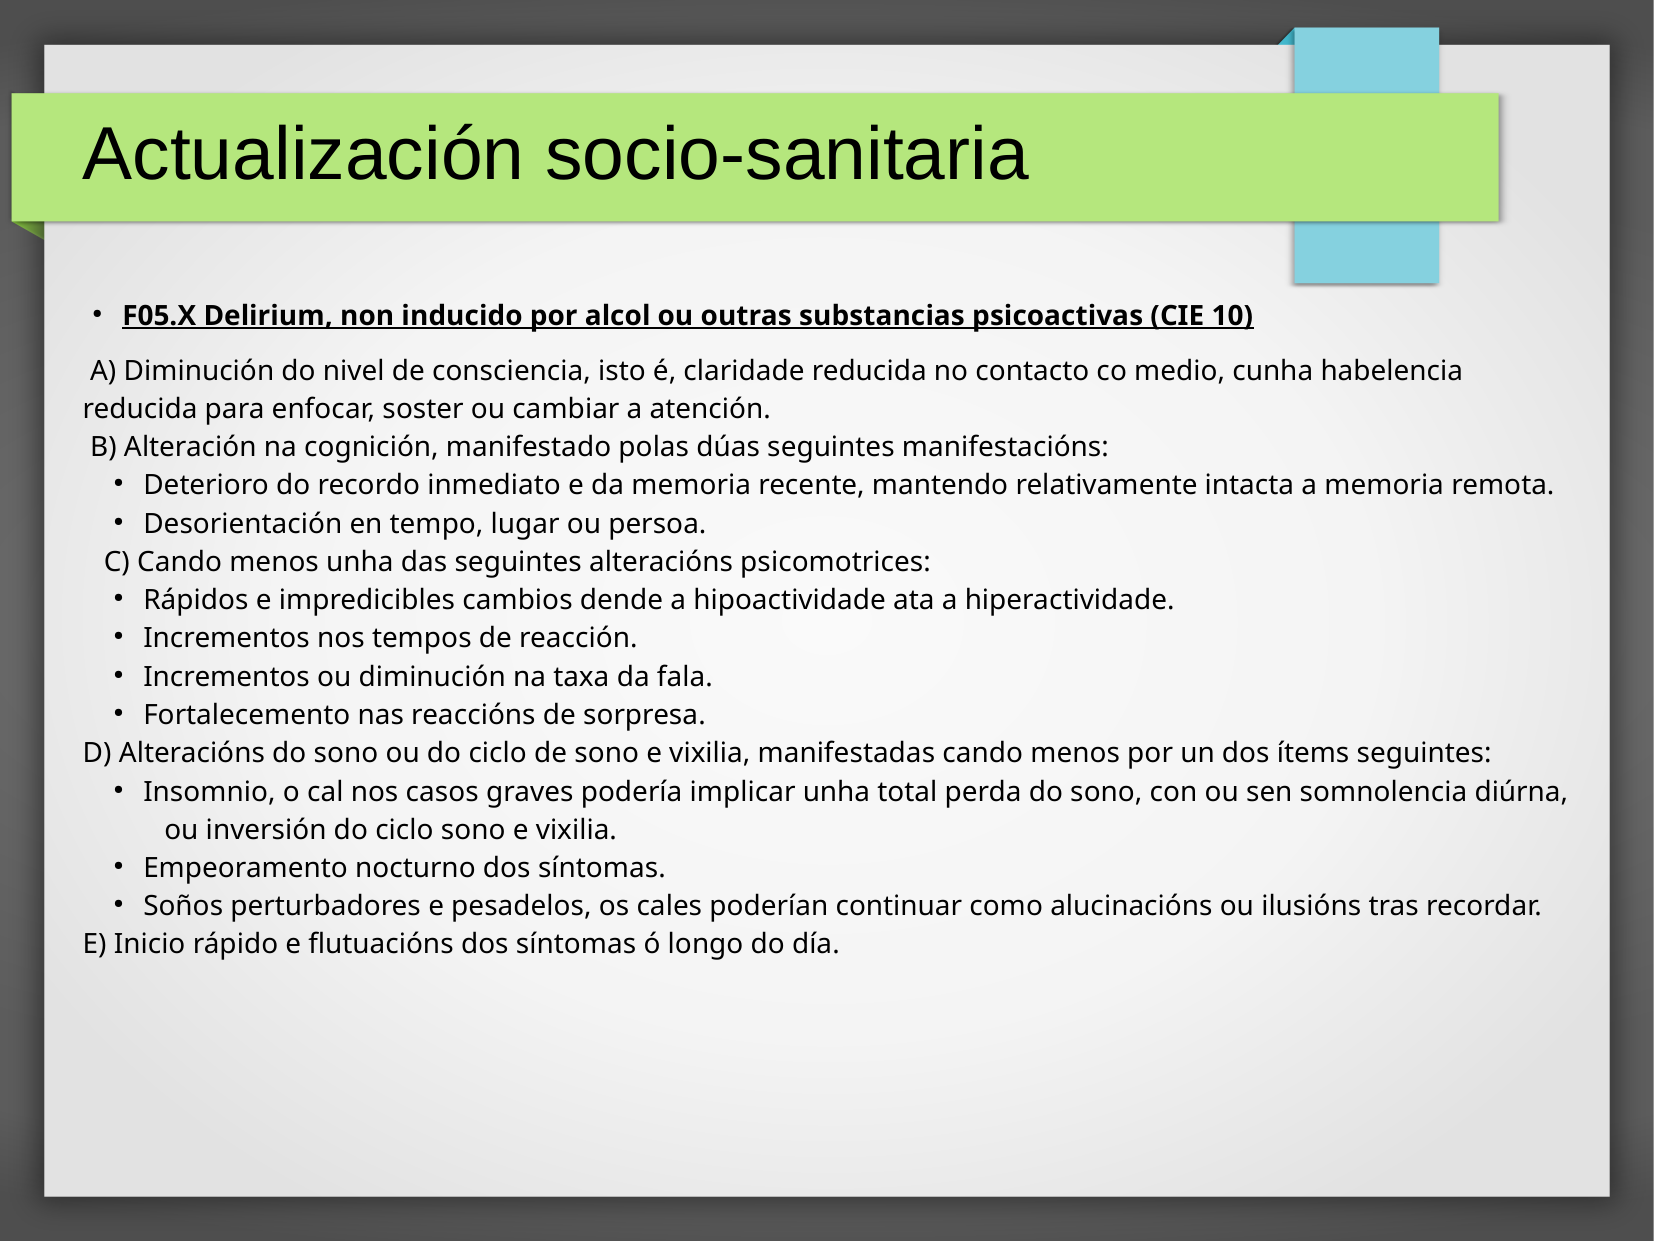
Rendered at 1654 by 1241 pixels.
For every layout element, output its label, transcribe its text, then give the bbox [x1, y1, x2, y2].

picture [0, 0, 1654, 1241]
title Actualización socio-sanitaria [82, 94, 1264, 213]
list F05.X Delirium, non inducido por alcol ou outras substancias psicoactivas (CIE 10) A) Diminución do nivel de consciencia, isto é, claridade reducida no contacto co medio, cunha habelencia reducida para enfocar, soster ou cambiar a atención. B) Alteración na cognición, manifestado polas dúas seguintes manifestacións: Deterioro do recordo inmediato e da memoria recente, mantendo relativamente intacta a memoria remota. Desorientación en tempo, lugar ou persoa. C) Cando menos unha das seguintes alteracións psicomotrices: Rápidos e impredicibles cambios dende a hipoactividade ata a hiperactividade. Incrementos nos tempos de reacción. Incrementos ou diminución na taxa da fala. Fortalecemento nas reaccións de sorpresa. D) Alteracións do sono ou do ciclo de sono e vixilia, manifestadas cando menos por un dos ítems seguintes: Insomnio, o cal nos casos graves podería implicar unha total perda do sono, con ou sen somnolencia diúrna, ou inversión do ciclo sono e vixilia. Empeoramento nocturno dos síntomas. Soños perturbadores e pesadelos, os cales poderían continuar como alucinacións ou ilusións tras recordar. E) Inicio rápido e flutuacións dos síntomas ó longo do día. [82, 295, 1571, 1015]
